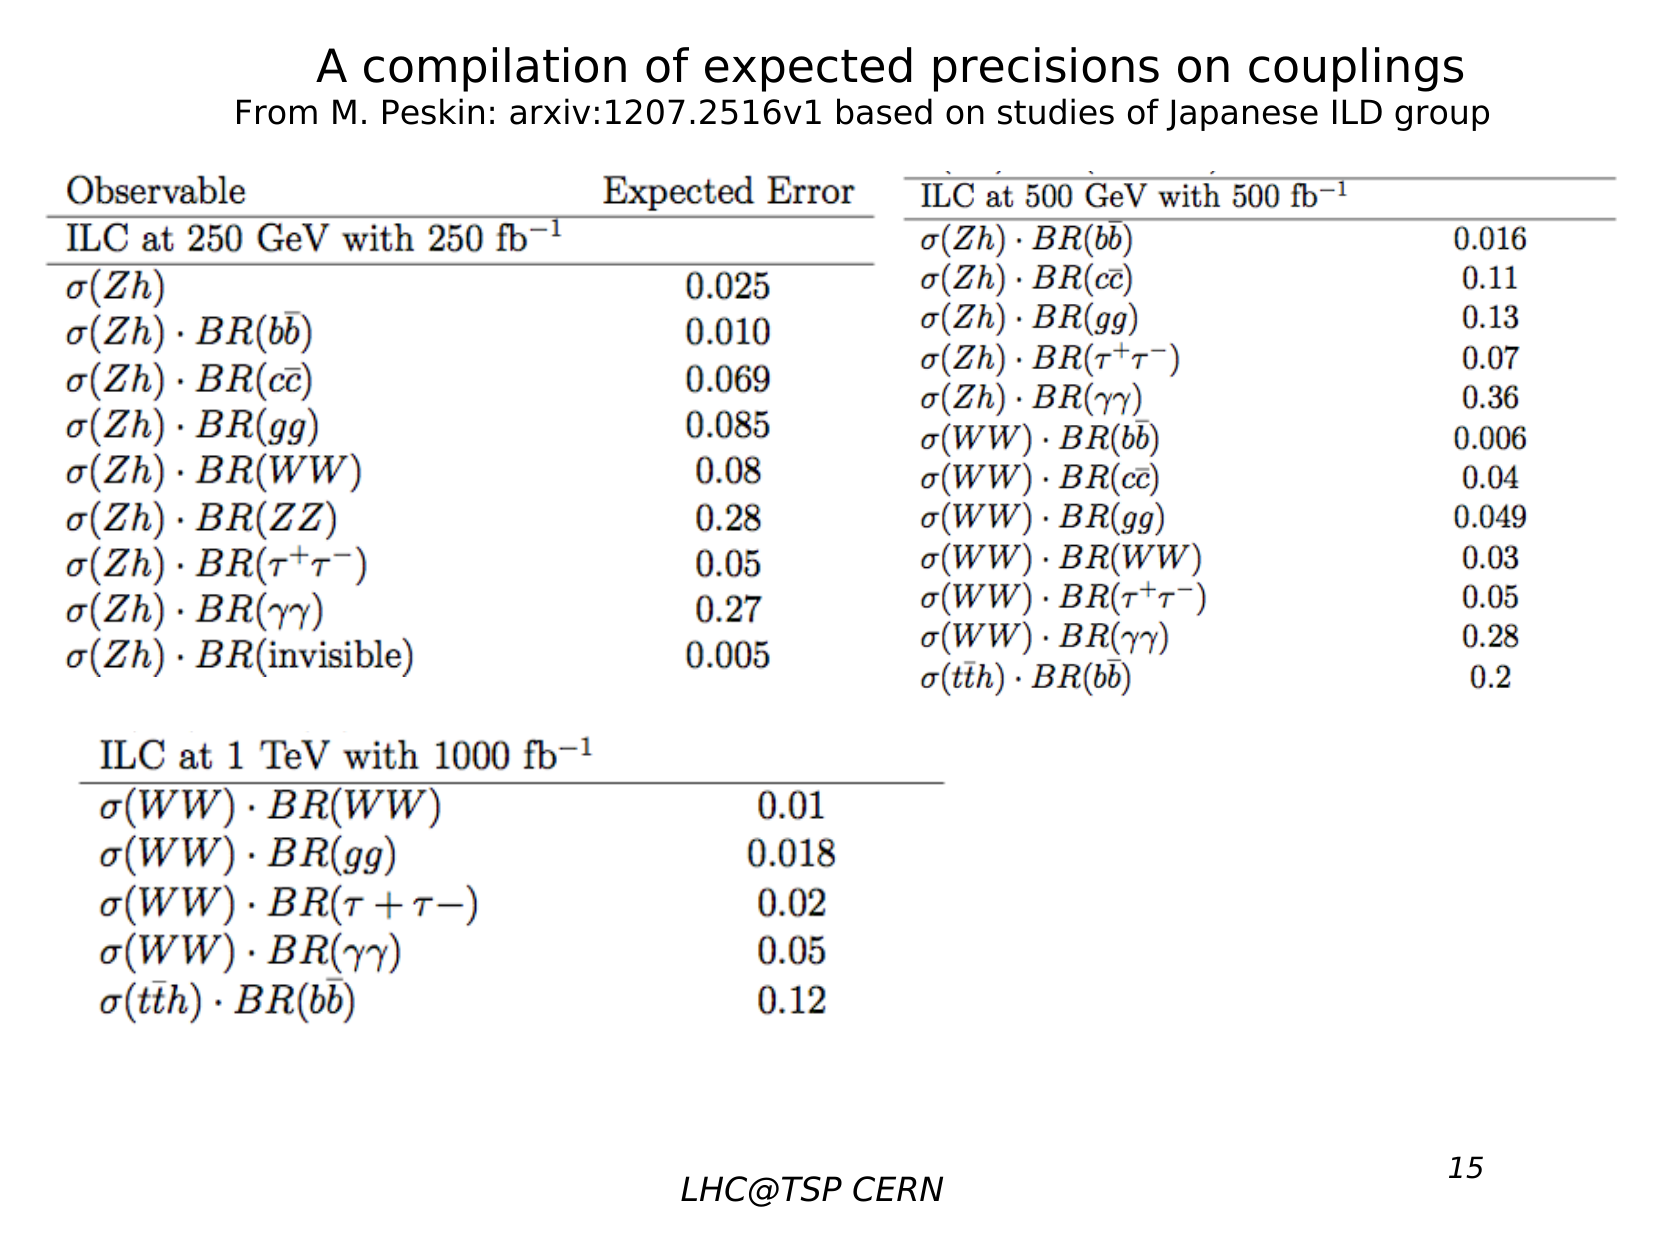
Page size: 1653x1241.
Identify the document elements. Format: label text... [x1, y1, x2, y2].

text_box A compilation of expected precisions on couplings From M. Peskin: arxiv:1207.2516v1 based on studies of Japanese ILD group [156, 31, 1636, 140]
picture [15, 149, 1628, 699]
picture [75, 731, 957, 1051]
